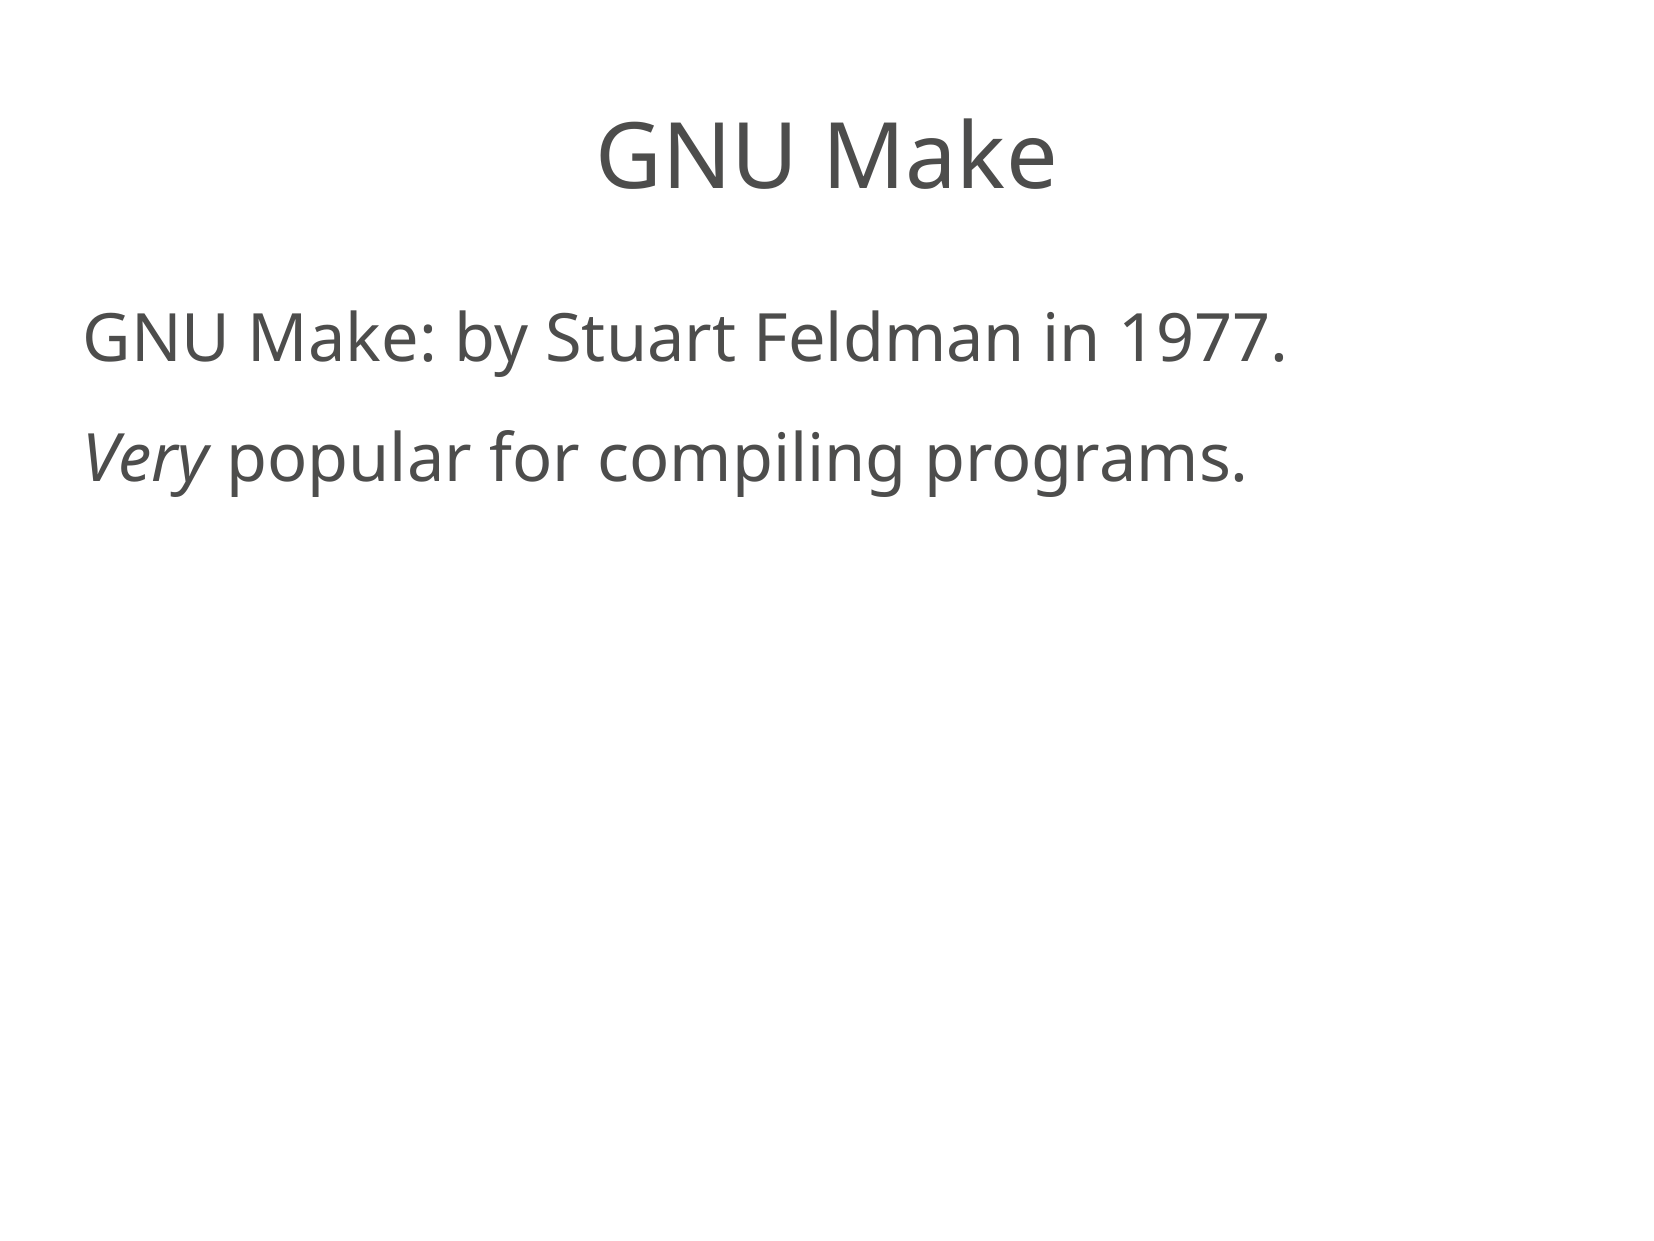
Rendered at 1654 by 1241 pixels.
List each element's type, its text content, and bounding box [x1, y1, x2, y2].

title GNU Make [82, 49, 1571, 257]
list GNU Make: by Stuart Feldman in 1977. Very popular for compiling programs. [82, 290, 1538, 1010]
